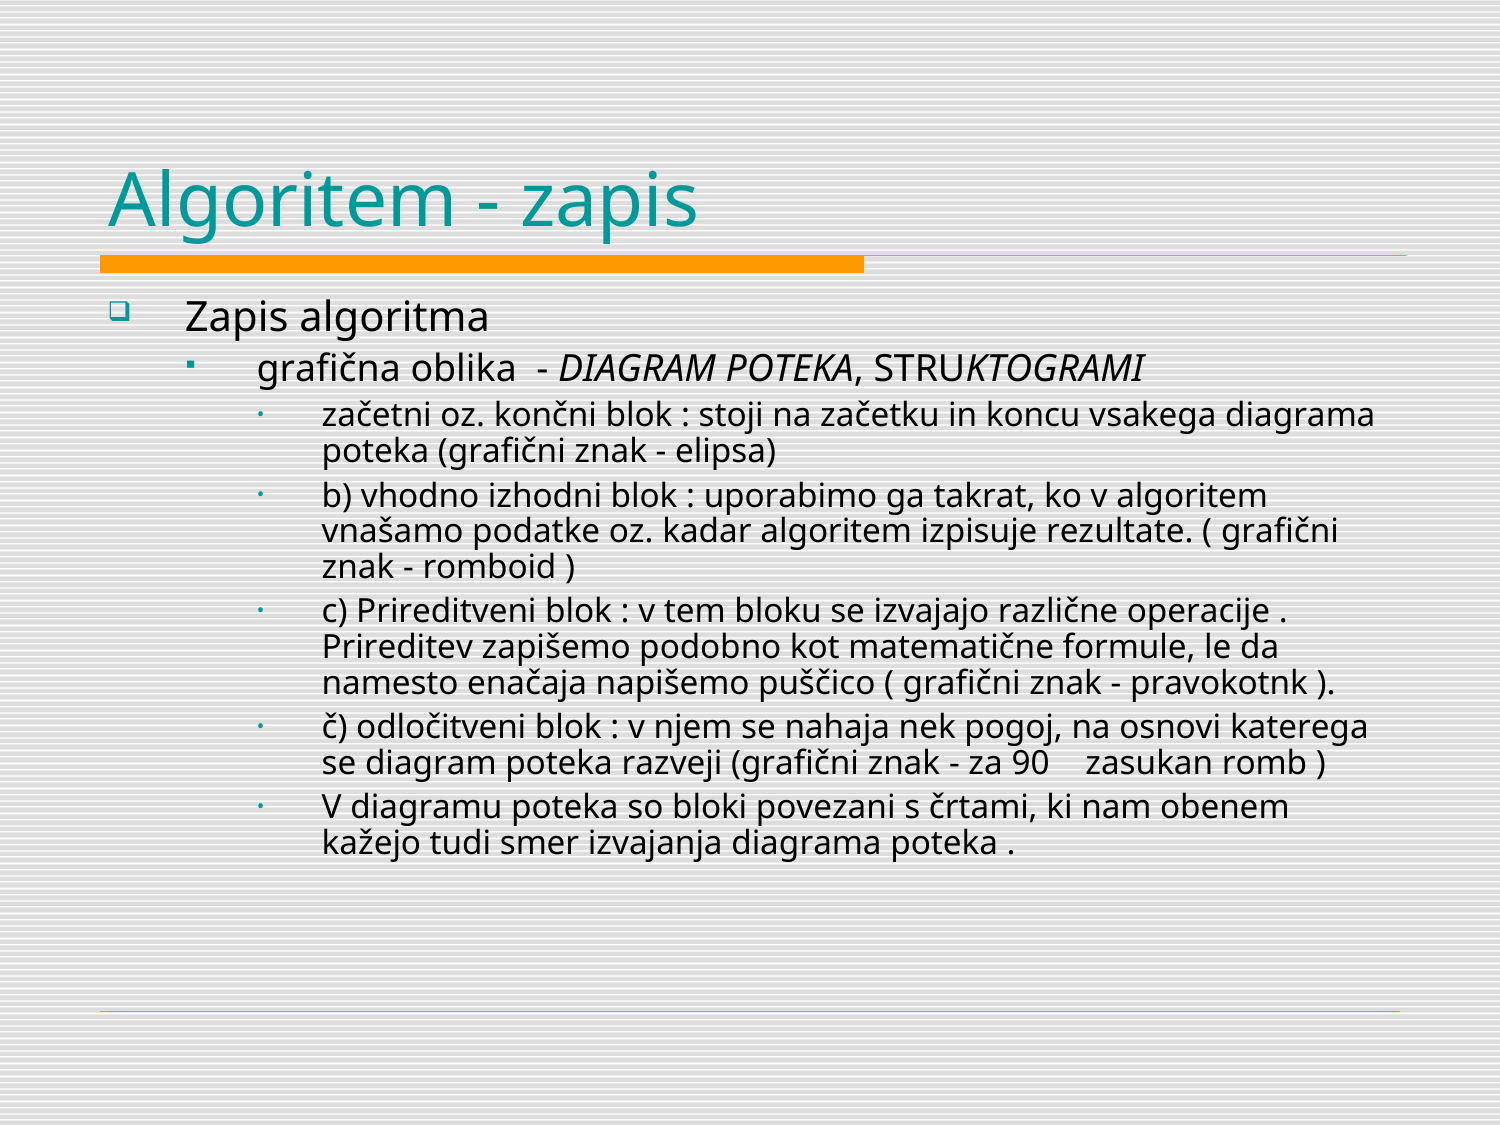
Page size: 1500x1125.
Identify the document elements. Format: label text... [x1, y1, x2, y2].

title Algoritem - zapis [94, 49, 1407, 250]
list Zapis algoritma grafična oblika - DIAGRAM POTEKA, STRUKTOGRAMI začetni oz. končni blok : stoji na začetku in koncu vsakega diagrama poteka (grafični znak - elipsa) b) vhodno izhodni blok : uporabimo ga takrat, ko v algoritem vnašamo podatke oz. kadar algoritem izpisuje rezultate. ( grafični znak - romboid ) c) Prireditveni blok : v tem bloku se izvajajo različne operacije . Prireditev zapišemo podobno kot matematične formule, le da namesto enačaja napišemo puščico ( grafični znak - pravokotnk ). č) odločitveni blok : v njem se nahaja nek pogoj, na osnovi katerega se diagram poteka razveji (grafični znak - za 90 zasukan romb ) V diagramu poteka so bloki povezani s črtami, ki nam obenem kažejo tudi smer izvajanja diagrama poteka . [92, 287, 1406, 988]
picture [0, 0, 1500, 1125]
